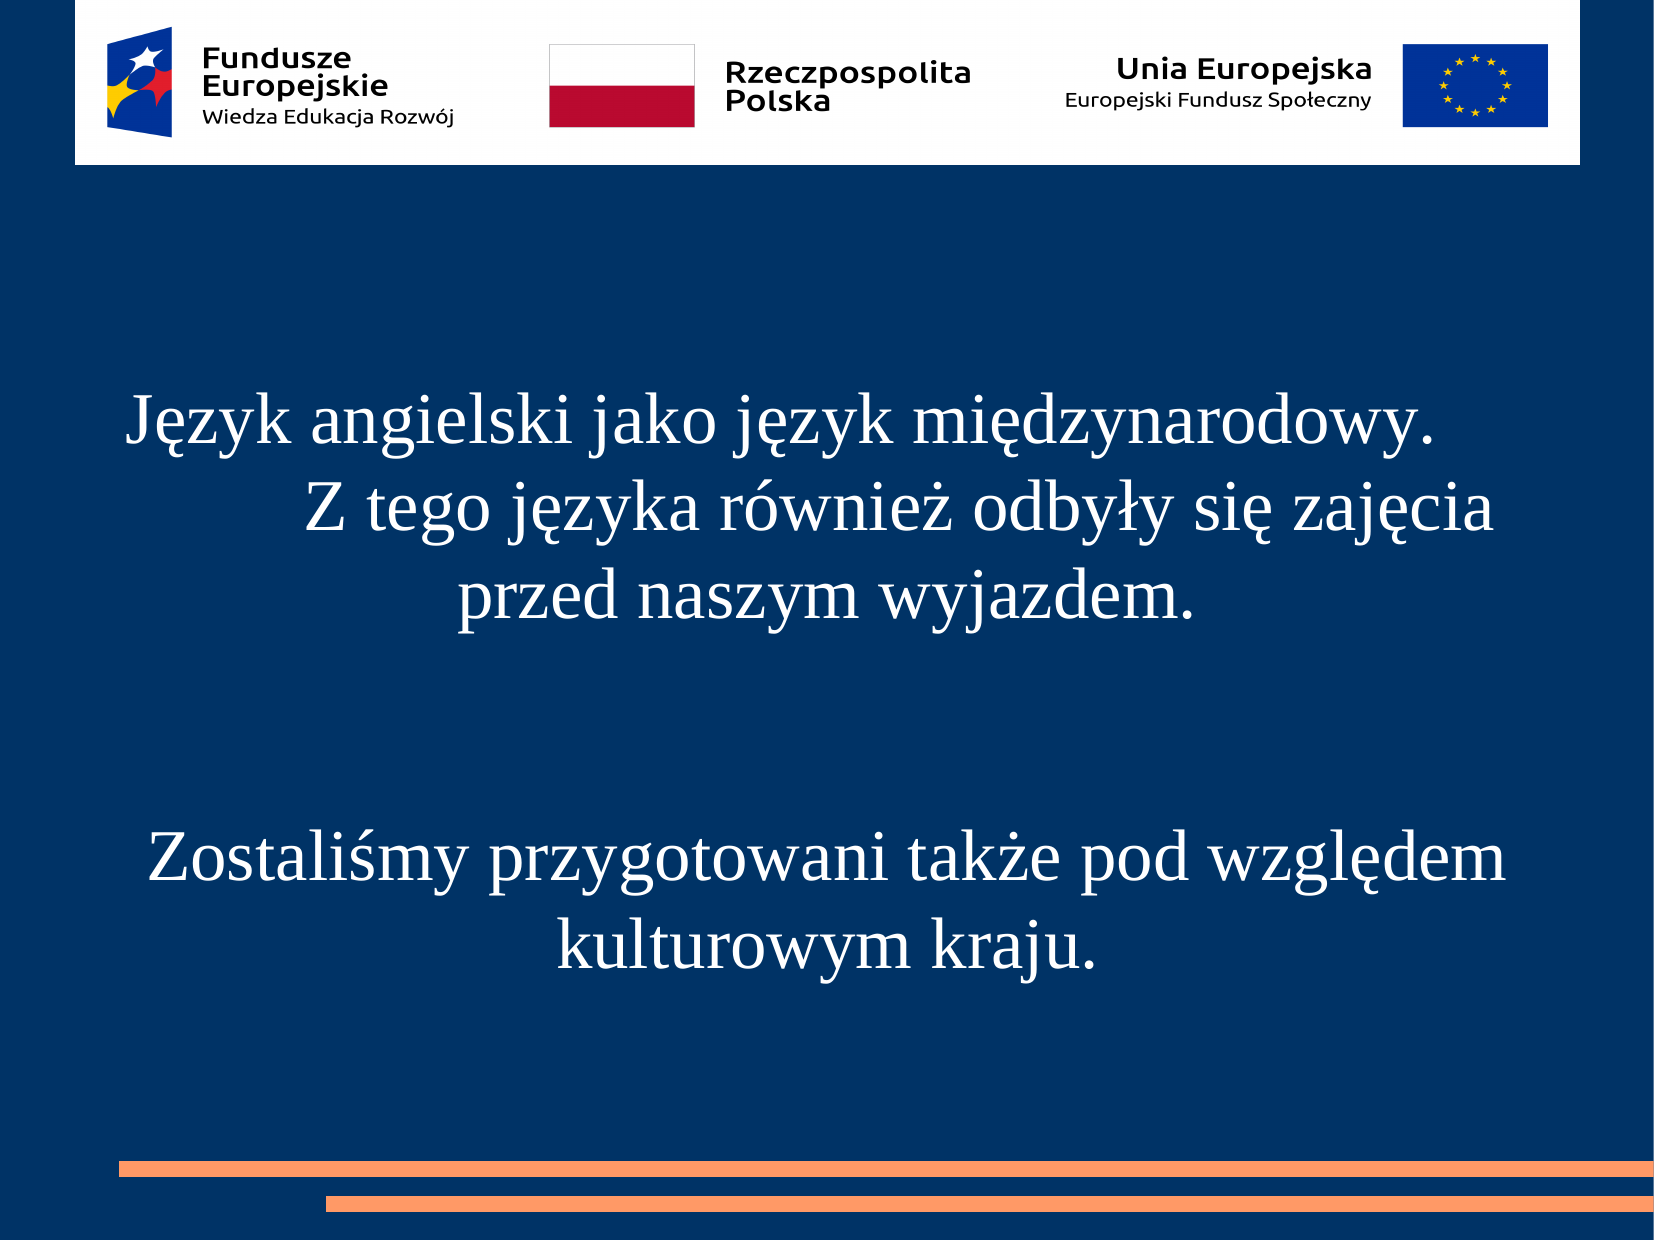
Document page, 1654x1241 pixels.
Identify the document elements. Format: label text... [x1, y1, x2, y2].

picture [75, 0, 1580, 165]
subtitle Język angielski jako język międzynarodowy. Z tego języka również odbyły się zajęcia przed naszym wyjazdem. Zostaliśmy przygotowani także pod względem kulturowym kraju. [121, 165, 1534, 1132]
